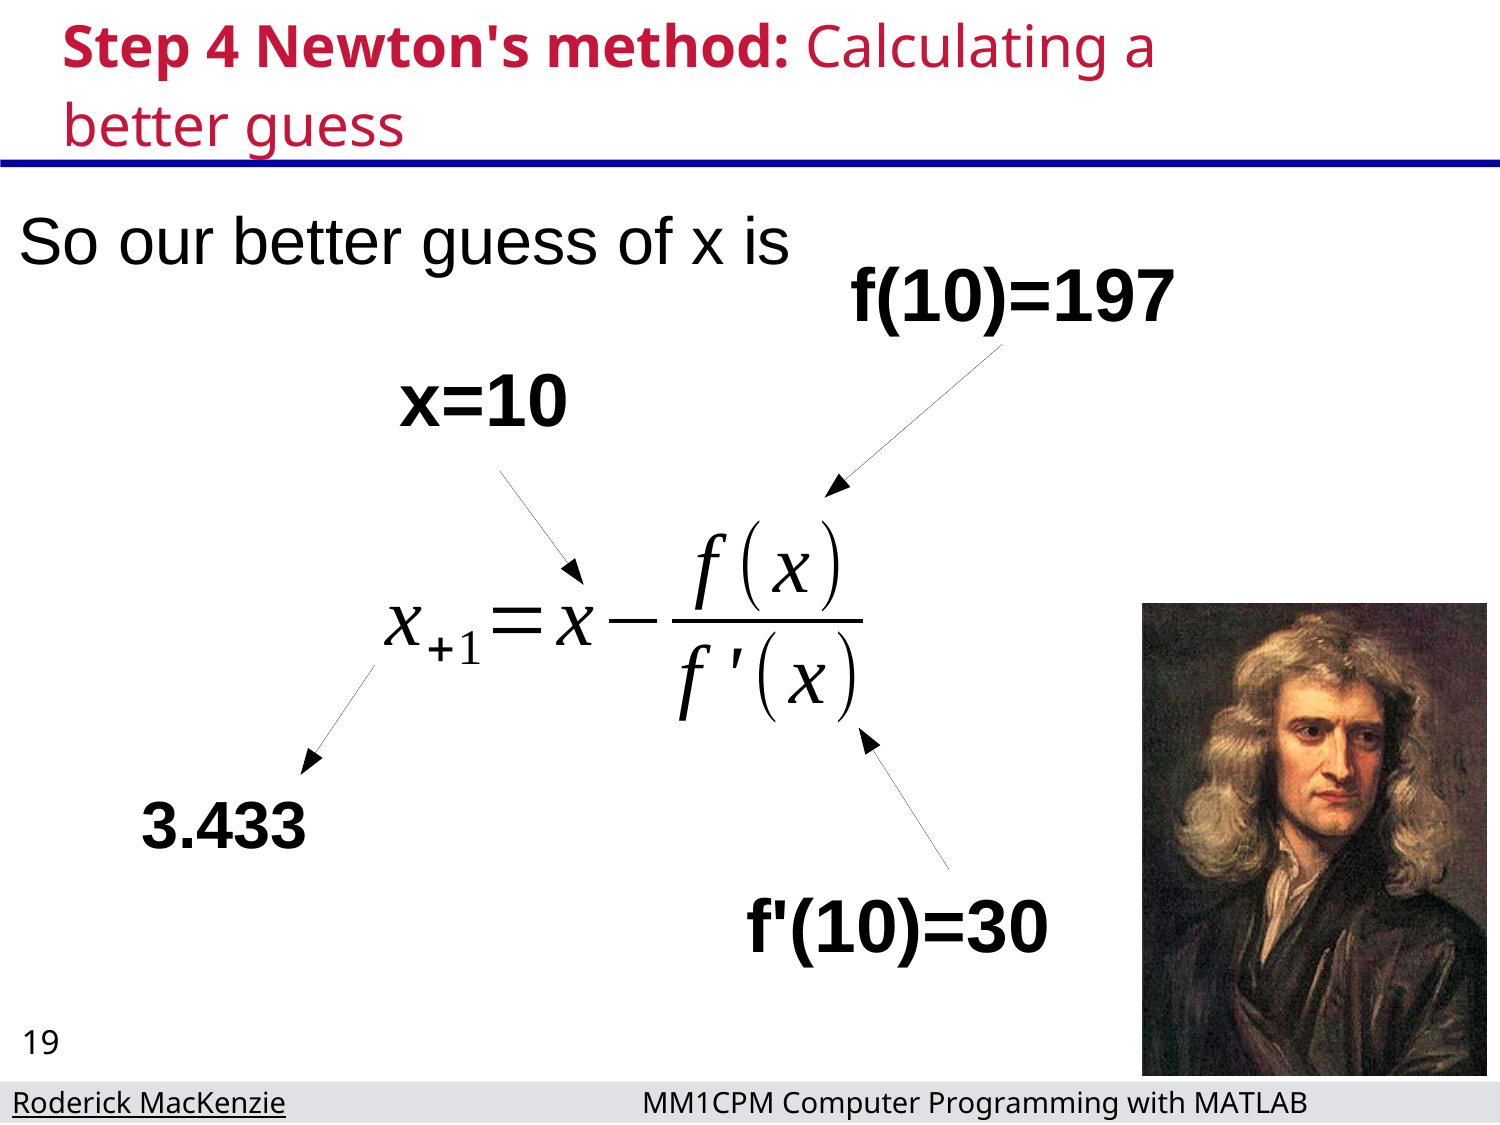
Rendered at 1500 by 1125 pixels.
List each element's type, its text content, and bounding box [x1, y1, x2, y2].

text_box f'(10)=30 [731, 869, 1090, 975]
title Step 4 Newton's method: Calculating a better guess [47, 9, 1286, 161]
text_box 3.433 [126, 774, 805, 870]
text_box <number> [6, 1013, 222, 1084]
picture [1142, 603, 1487, 1076]
chart [374, 515, 873, 728]
text_box x=10 [385, 389, 648, 495]
text_box So our better guess of x is [3, 190, 1422, 389]
